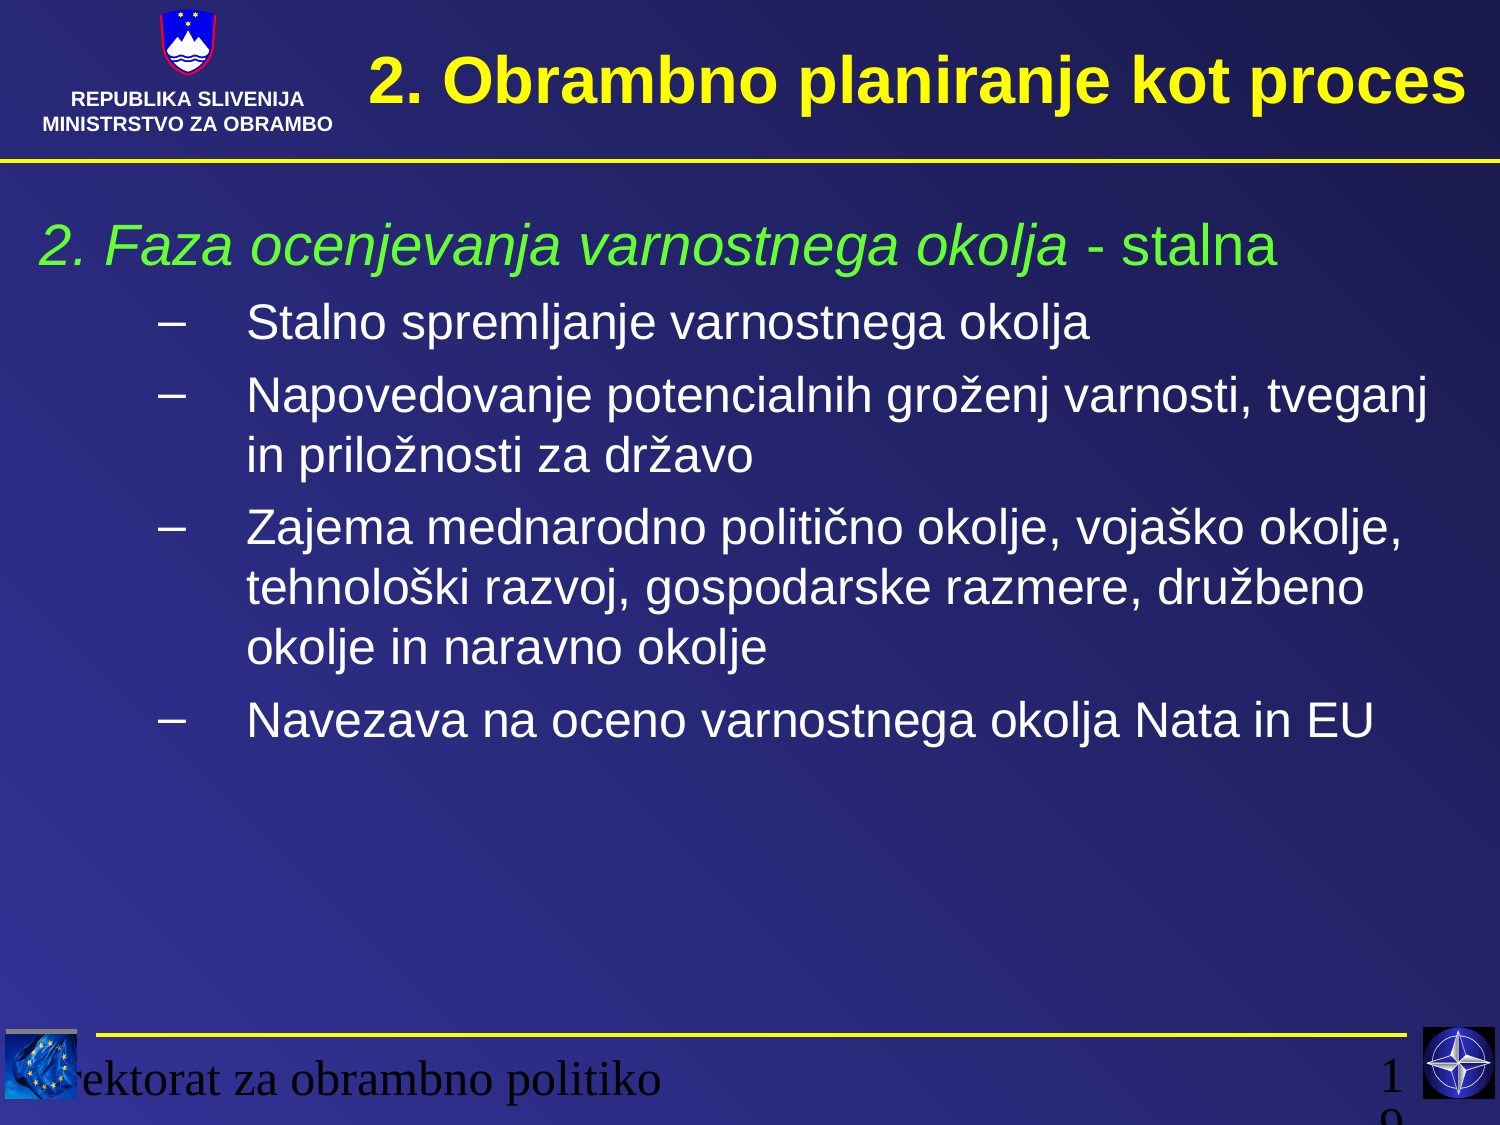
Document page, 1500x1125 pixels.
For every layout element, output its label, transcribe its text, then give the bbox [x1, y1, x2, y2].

title 2. Obrambno planiranje kot proces [348, 29, 1489, 125]
list 2. Faza ocenjevanja varnostnega okolja - stalna Stalno spremljanje varnostnega okolja Napovedovanje potencialnih groženj varnosti, tveganj in priložnosti za državo Zajema mednarodno politično okolje, vojaško okolje, tehnološki razvoj, gospodarske razmere, družbeno okolje in naravno okolje Navezava na oceno varnostnega okolja Nata in EU [24, 200, 1476, 1006]
